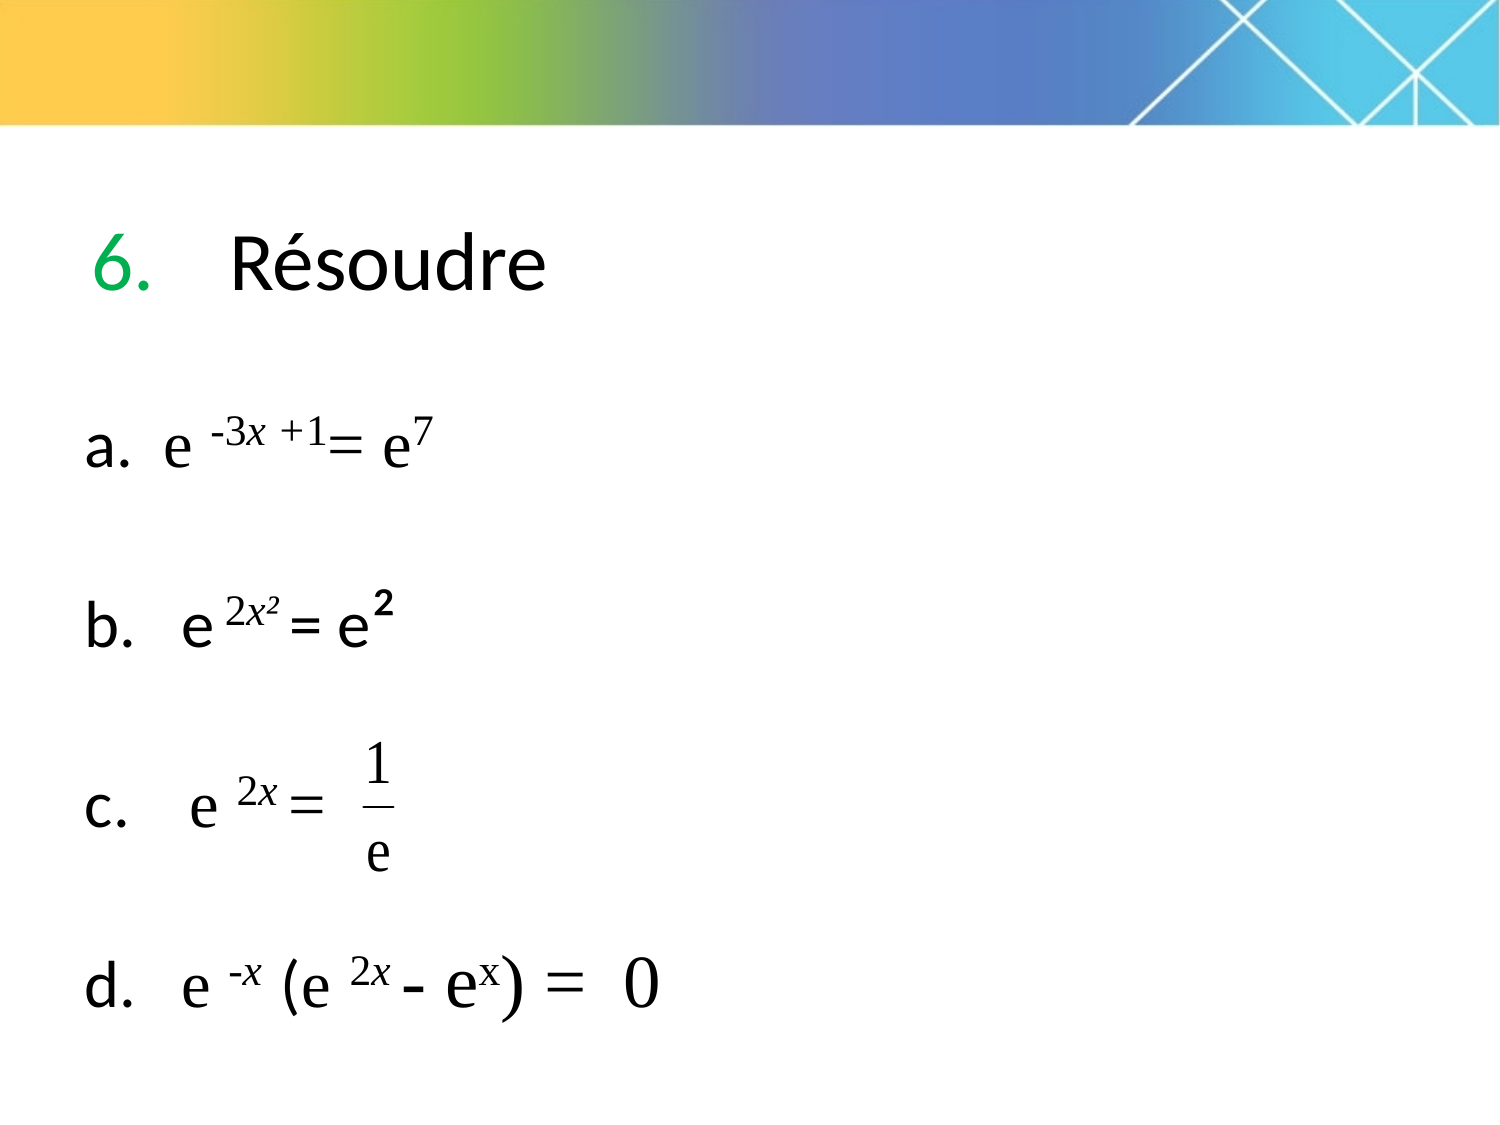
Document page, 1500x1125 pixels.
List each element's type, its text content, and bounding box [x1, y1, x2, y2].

picture [0, 0, 1500, 127]
chart [354, 723, 406, 885]
title Résoudre [76, 163, 1500, 351]
text_box a. e -3x +1= e7 b. e 2x² = e² c. e 2x = d. e -x (e 2x - ex) = 0 [70, 295, 1465, 1031]
